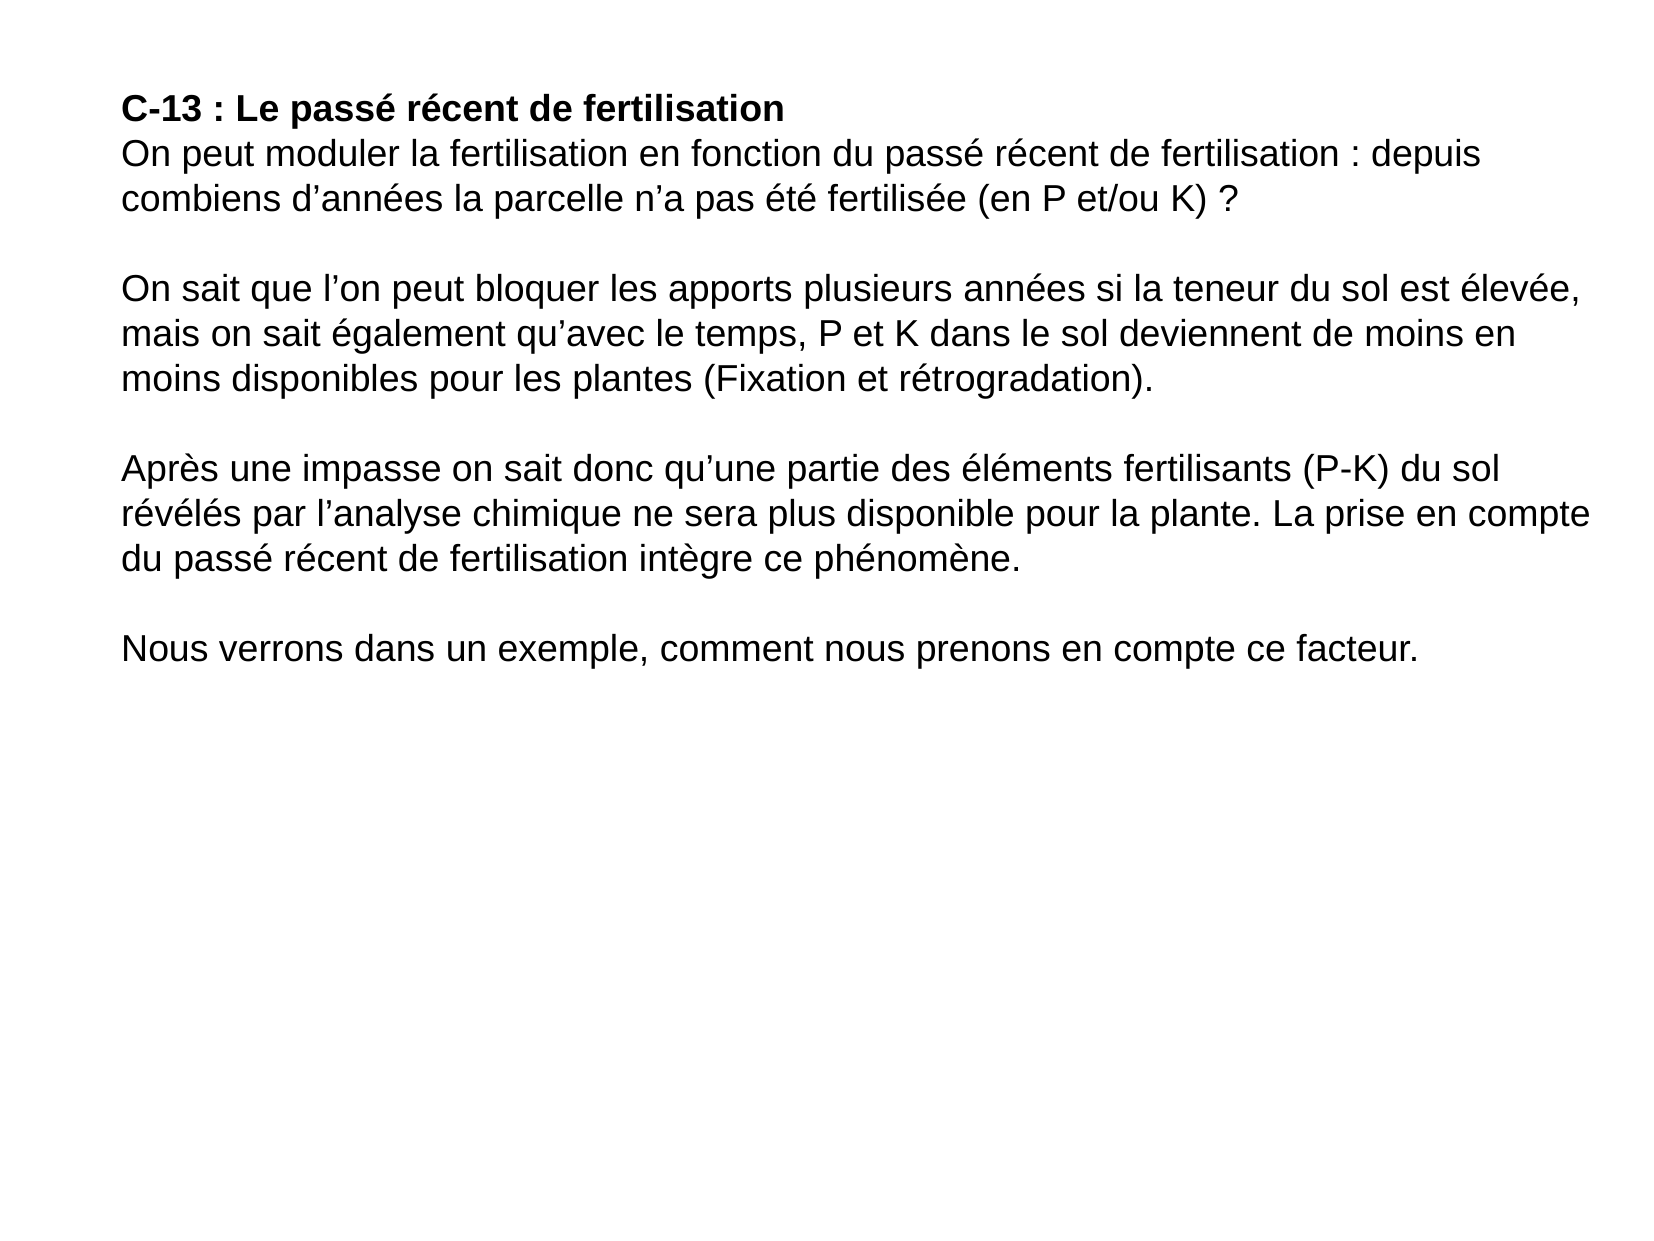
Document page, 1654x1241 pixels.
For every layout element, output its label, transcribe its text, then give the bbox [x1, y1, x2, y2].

text_box C-13 : Le passé récent de fertilisation On peut moduler la fertilisation en fonction du passé récent de fertilisation : depuis combiens d’années la parcelle n’a pas été fertilisée (en P et/ou K) ? On sait que l’on peut bloquer les apports plusieurs années si la teneur du sol est élevée, mais on sait également qu’avec le temps, P et K dans le sol deviennent de moins en moins disponibles pour les plantes (Fixation et rétrogradation). Après une impasse on sait donc qu’une partie des éléments fertilisants (P-K) du sol révélés par l’analyse chimique ne sera plus disponible pour la plante. La prise en compte du passé récent de fertilisation intègre ce phénomène. Nous verrons dans un exemple, comment nous prenons en compte ce facteur. [106, 76, 1607, 767]
